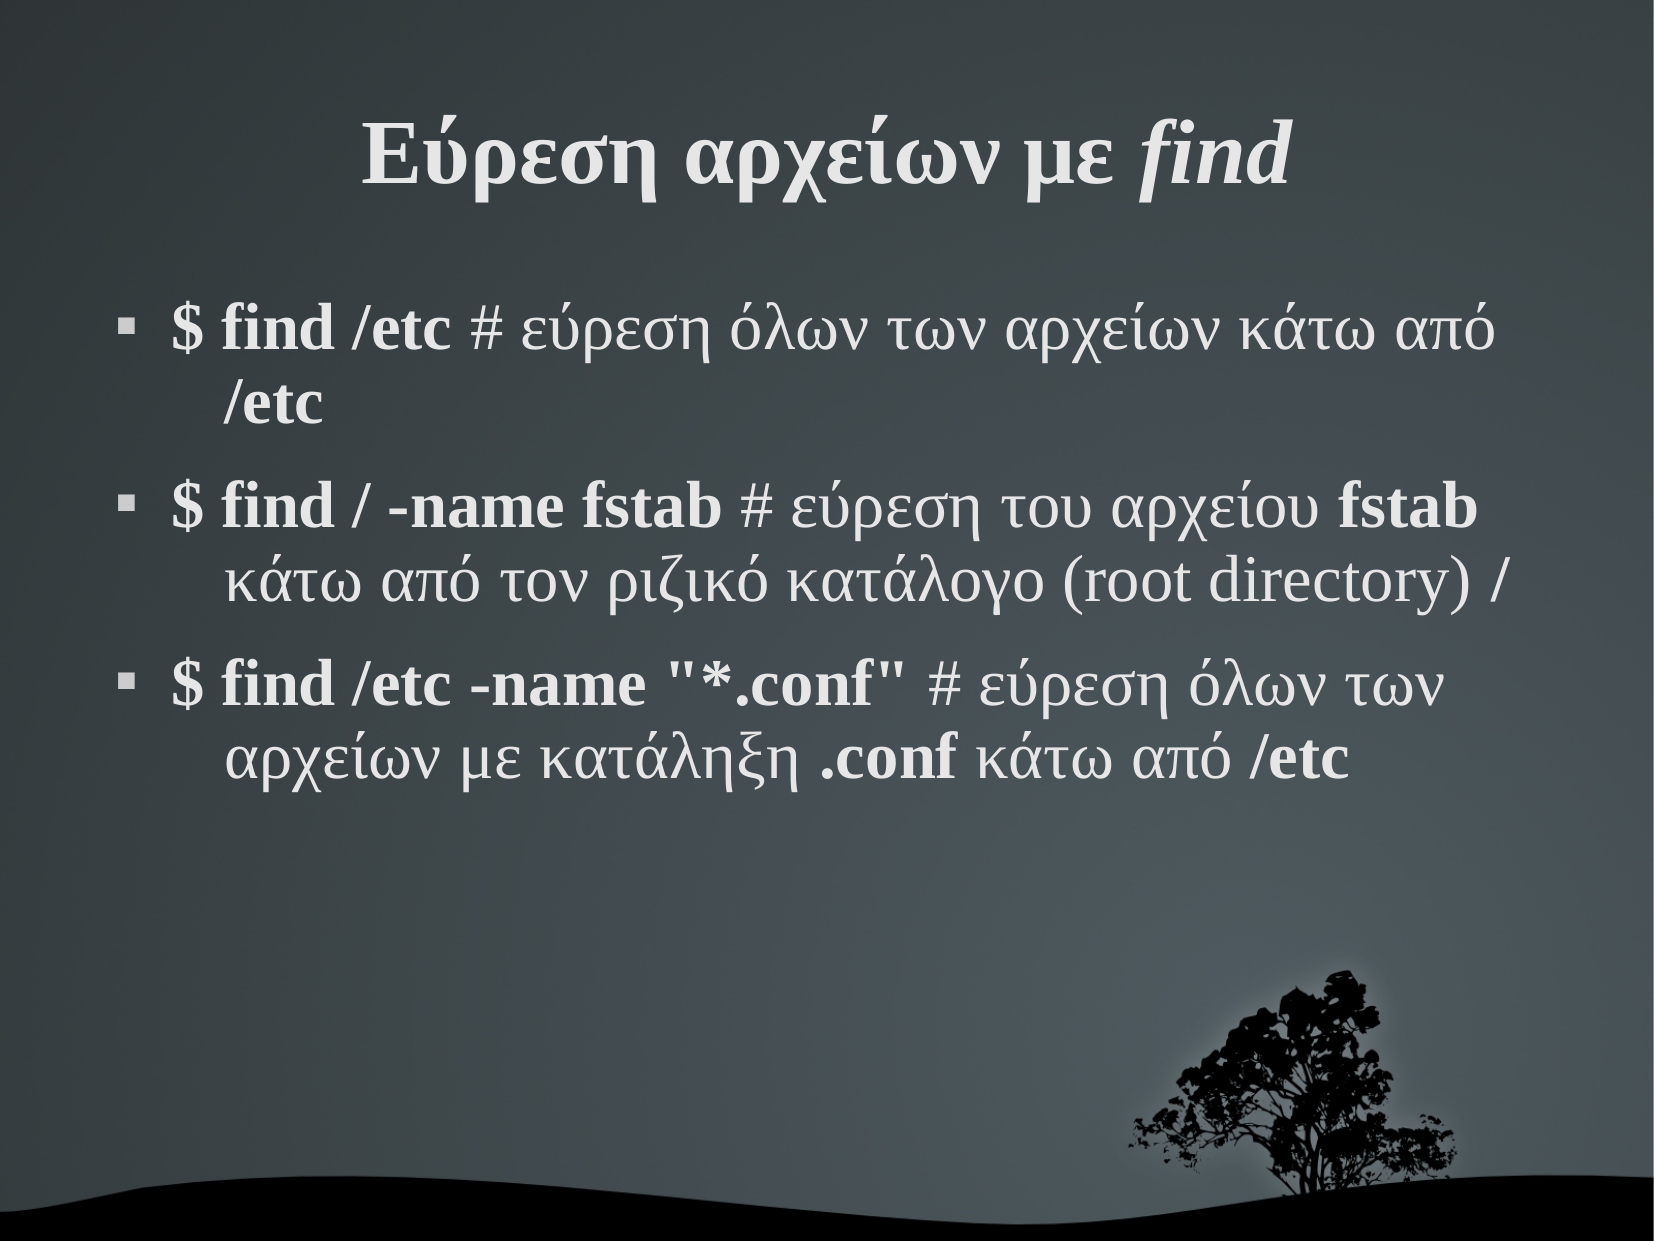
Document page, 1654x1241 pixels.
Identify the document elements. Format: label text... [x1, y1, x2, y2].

title Εύρεση αρχείων με find [82, 49, 1571, 257]
picture [0, 0, 1654, 1241]
list $ find /etc # εύρεση όλων των αρχείων κάτω από /etc $ find / -name fstab # εύρεση του αρχείου fstab κάτω από τον ριζικό κατάλογο (root directory) / $ find /etc -name "*.conf" # εύρεση όλων των αρχείων με κατάληξη .conf κάτω από /etc [82, 290, 1571, 1109]
